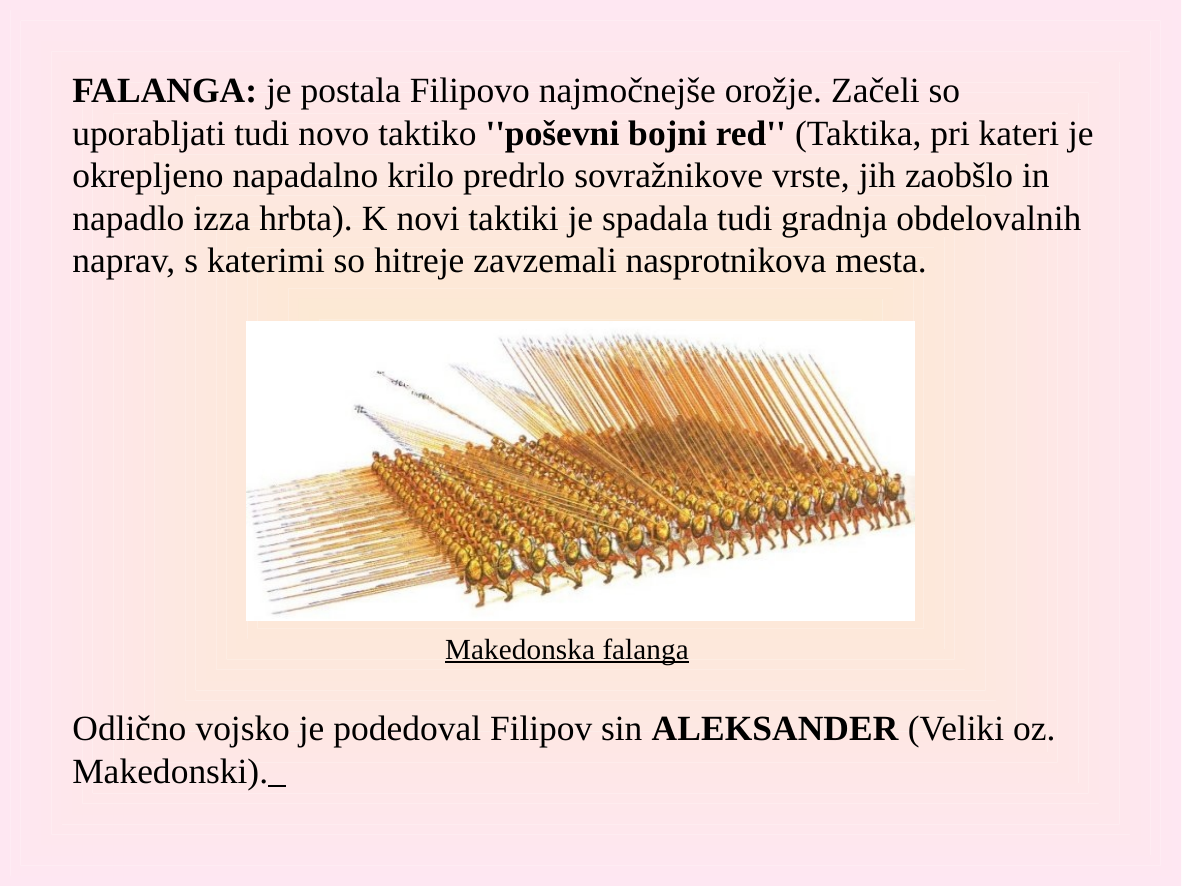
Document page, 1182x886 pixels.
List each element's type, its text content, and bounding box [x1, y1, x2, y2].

text_box FALANGA: je postala Filipovo najmočnejše orožje. Začeli so uporabljati tudi novo taktiko ''poševni bojni red'' (Taktika, pri kateri je okrepljeno napadalno krilo predrlo sovražnikove vrste, jih zaobšlo in napadlo izza hrbta). K novi taktiki je spadala tudi gradnja obdelovalnih naprav, s katerimi so hitreje zavzemali nasprotnikova mesta. Odlično vojsko je podedoval Filipov sin ALEKSANDER (Veliki oz. Makedonski). [60, 61, 1122, 797]
text_box Makedonska falanga [348, 628, 786, 667]
picture [246, 321, 915, 622]
